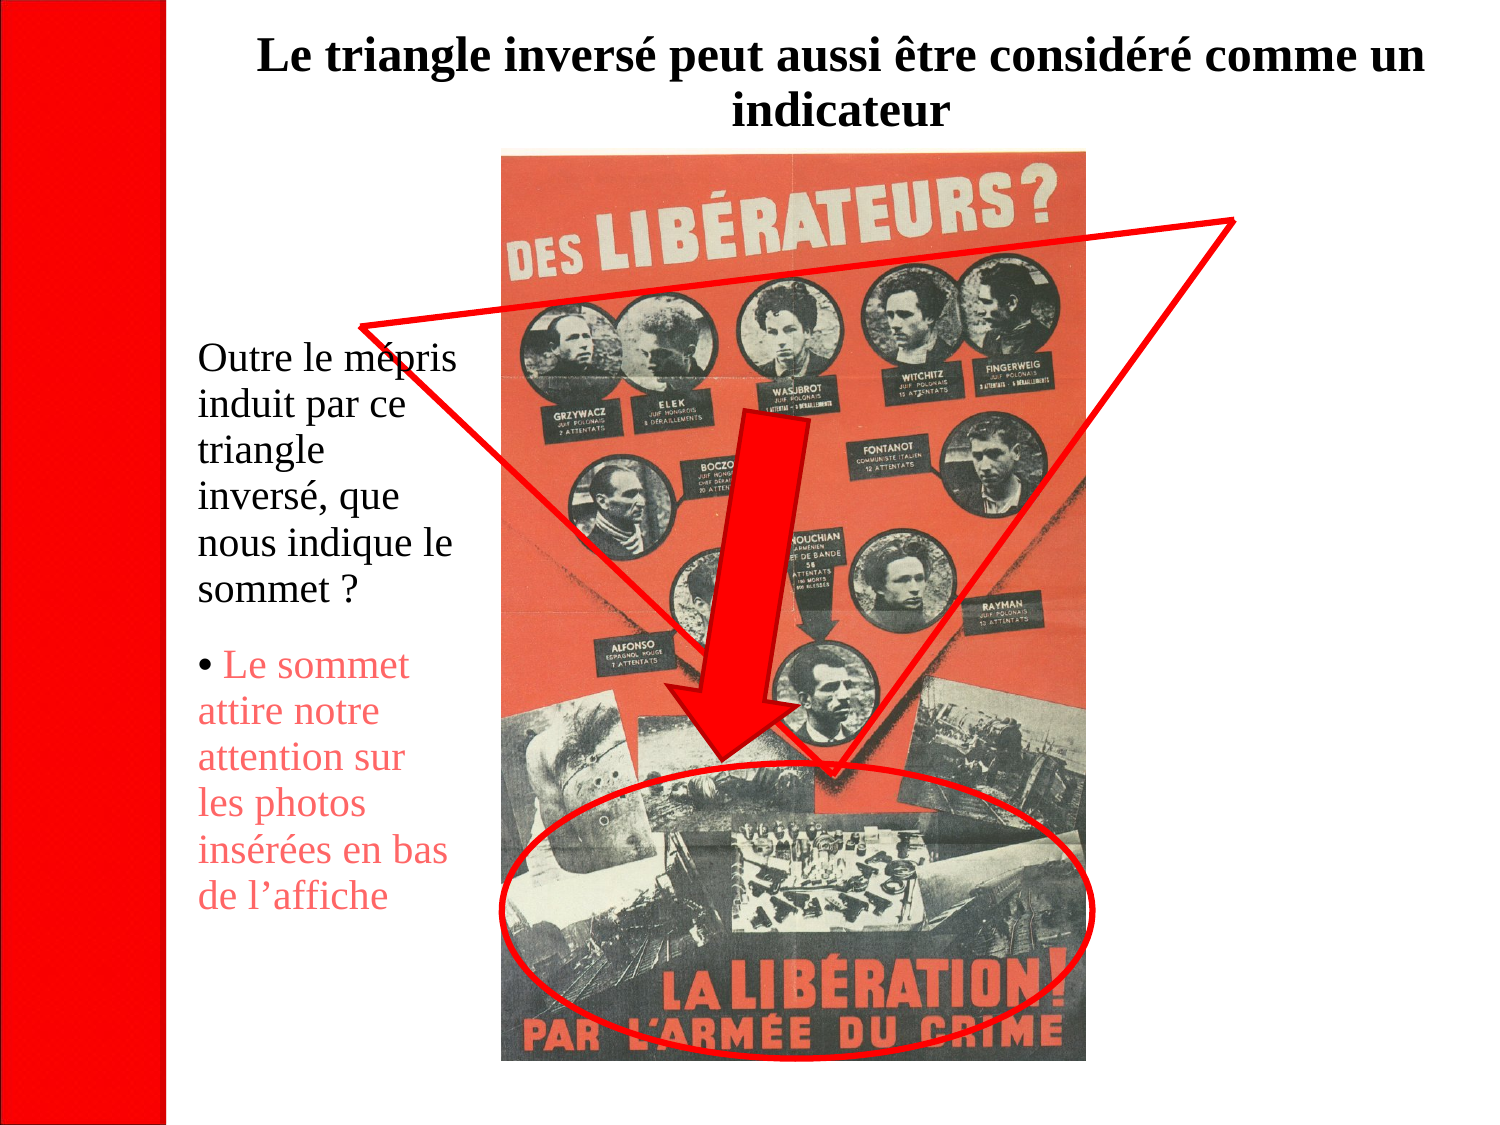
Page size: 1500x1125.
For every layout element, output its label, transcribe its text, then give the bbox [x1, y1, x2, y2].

text_box Outre le mépris induit par ce triangle inversé, que nous indique le sommet ? [183, 326, 479, 620]
text_box Le sommet attire notre attention sur les photos insérées en bas de l’affiche [183, 633, 467, 927]
picture [501, 242, 1086, 761]
picture [501, 148, 1086, 306]
text_box Le triangle inversé peut aussi être considéré comme un indicateur [183, 18, 1500, 145]
picture [843, 951, 1086, 1061]
picture [505, 767, 1086, 1055]
picture [501, 934, 752, 1061]
text_box [668, 410, 809, 761]
picture [847, 432, 1086, 870]
picture [501, 466, 811, 888]
